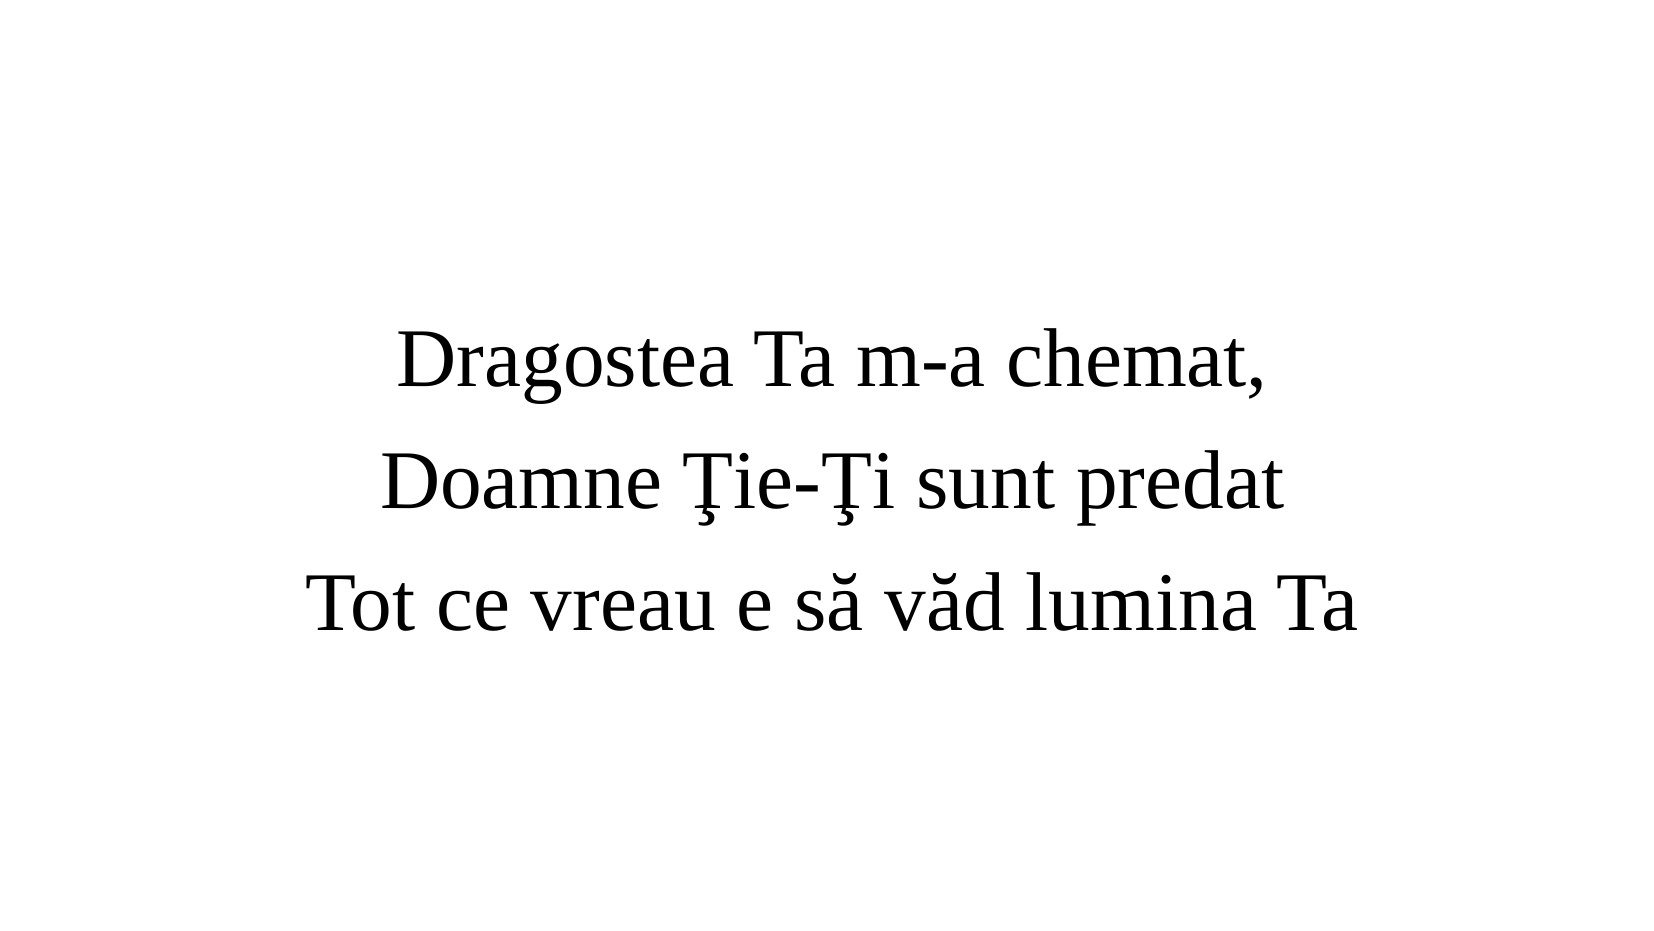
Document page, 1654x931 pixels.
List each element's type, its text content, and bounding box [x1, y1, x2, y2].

subtitle Dragostea Ta m-a chemat, Doamne Ţie-Ţi sunt predat Tot ce vreau e să văd lumina Ta [94, 300, 1571, 650]
